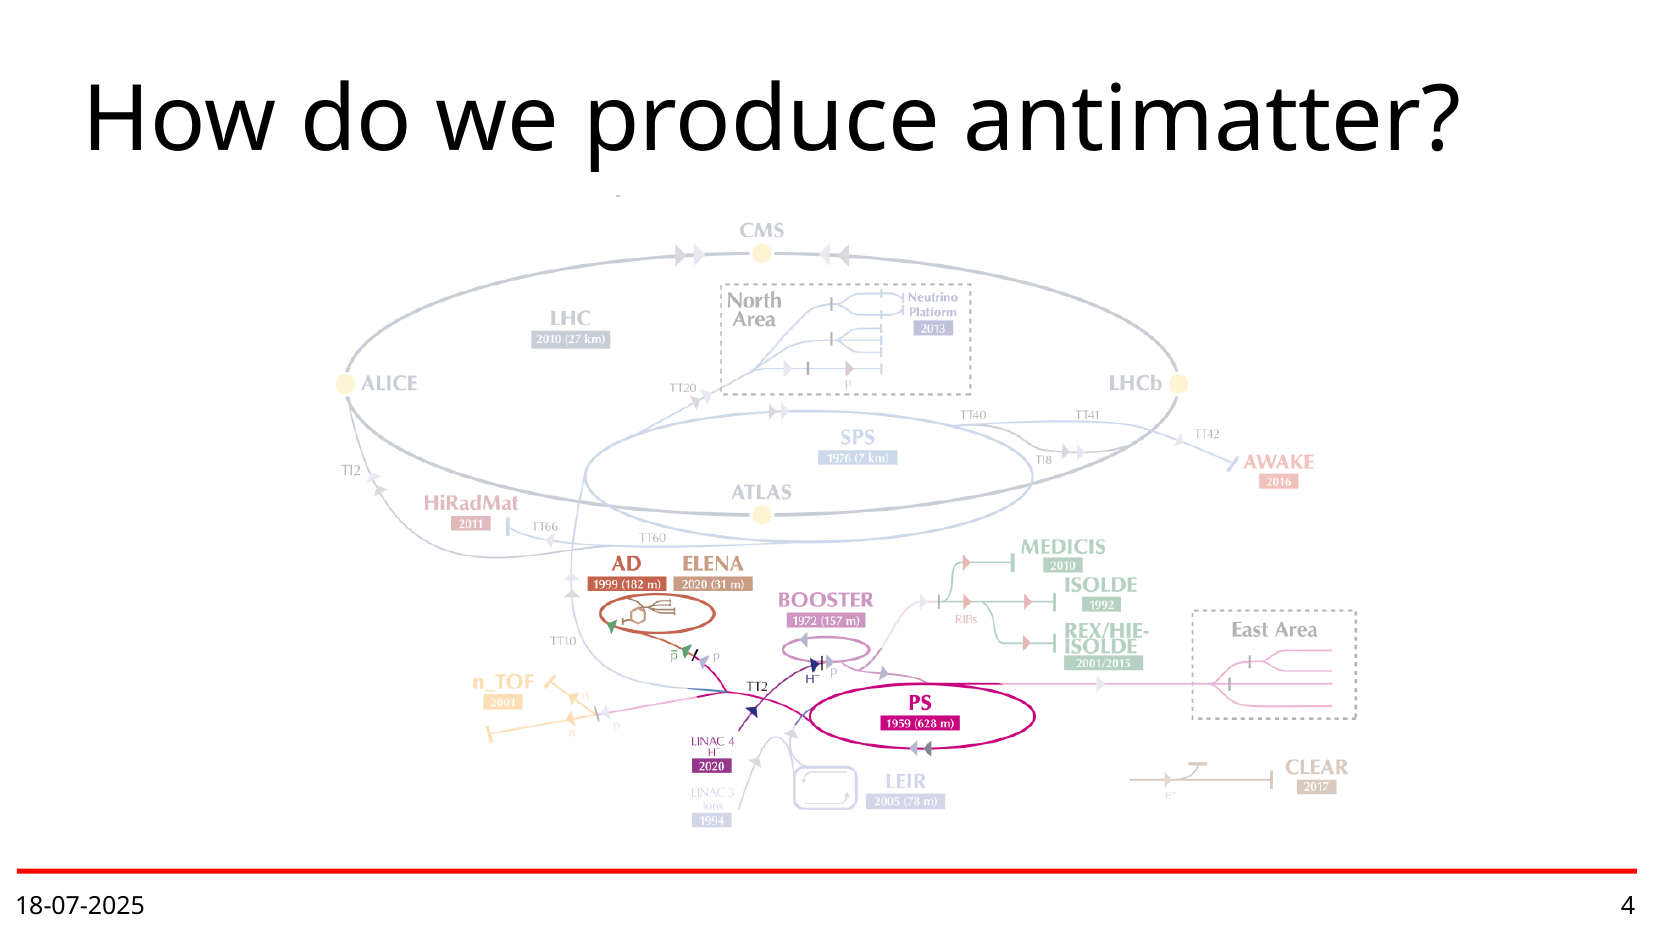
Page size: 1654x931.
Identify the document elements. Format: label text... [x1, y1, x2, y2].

text_box [675, 720, 991, 841]
text_box [225, 180, 1426, 826]
title How do we produce antimatter? [82, 37, 1571, 193]
picture [217, 195, 1437, 856]
